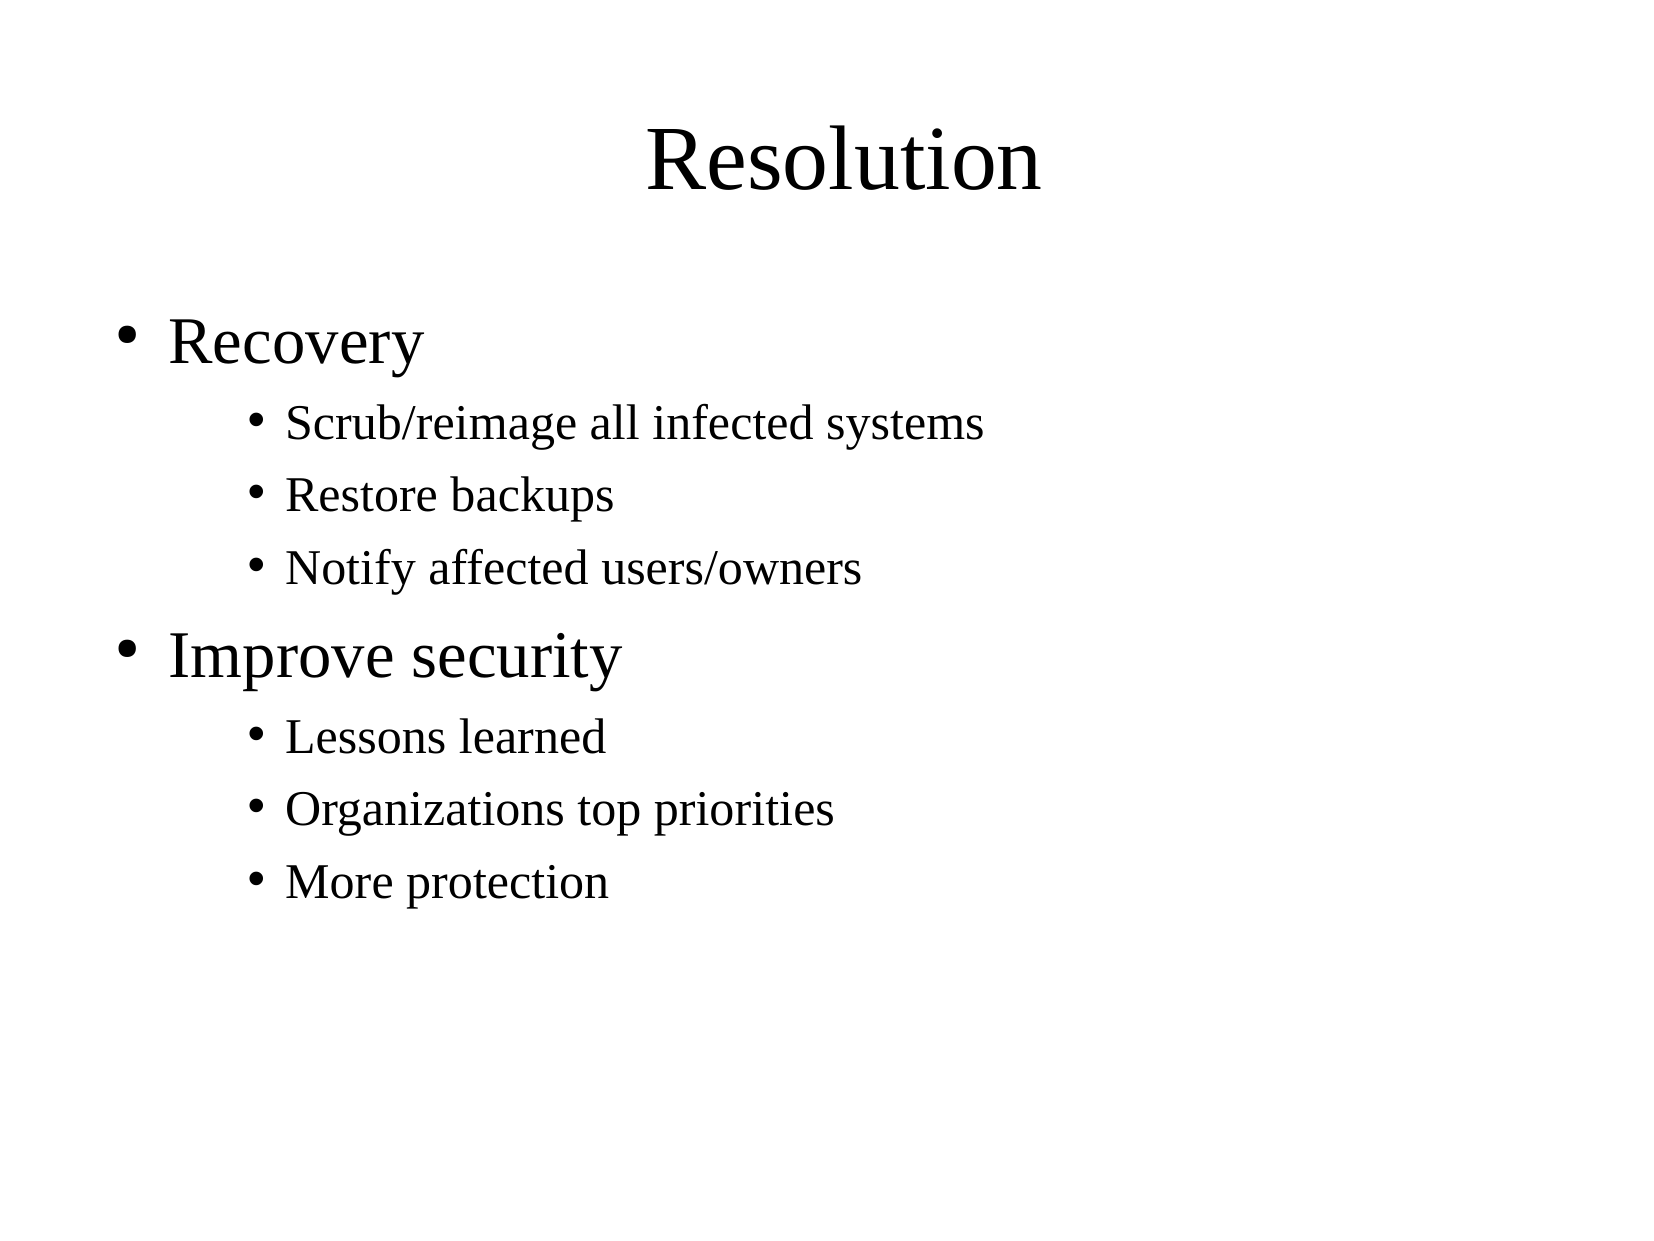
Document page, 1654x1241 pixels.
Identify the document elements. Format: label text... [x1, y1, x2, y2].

title Resolution [82, 49, 1571, 257]
list Recovery Scrub/reimage all infected systems Restore backups Notify affected users/owners Improve security Lessons learned Organizations top priorities More protection [82, 289, 1571, 1108]
